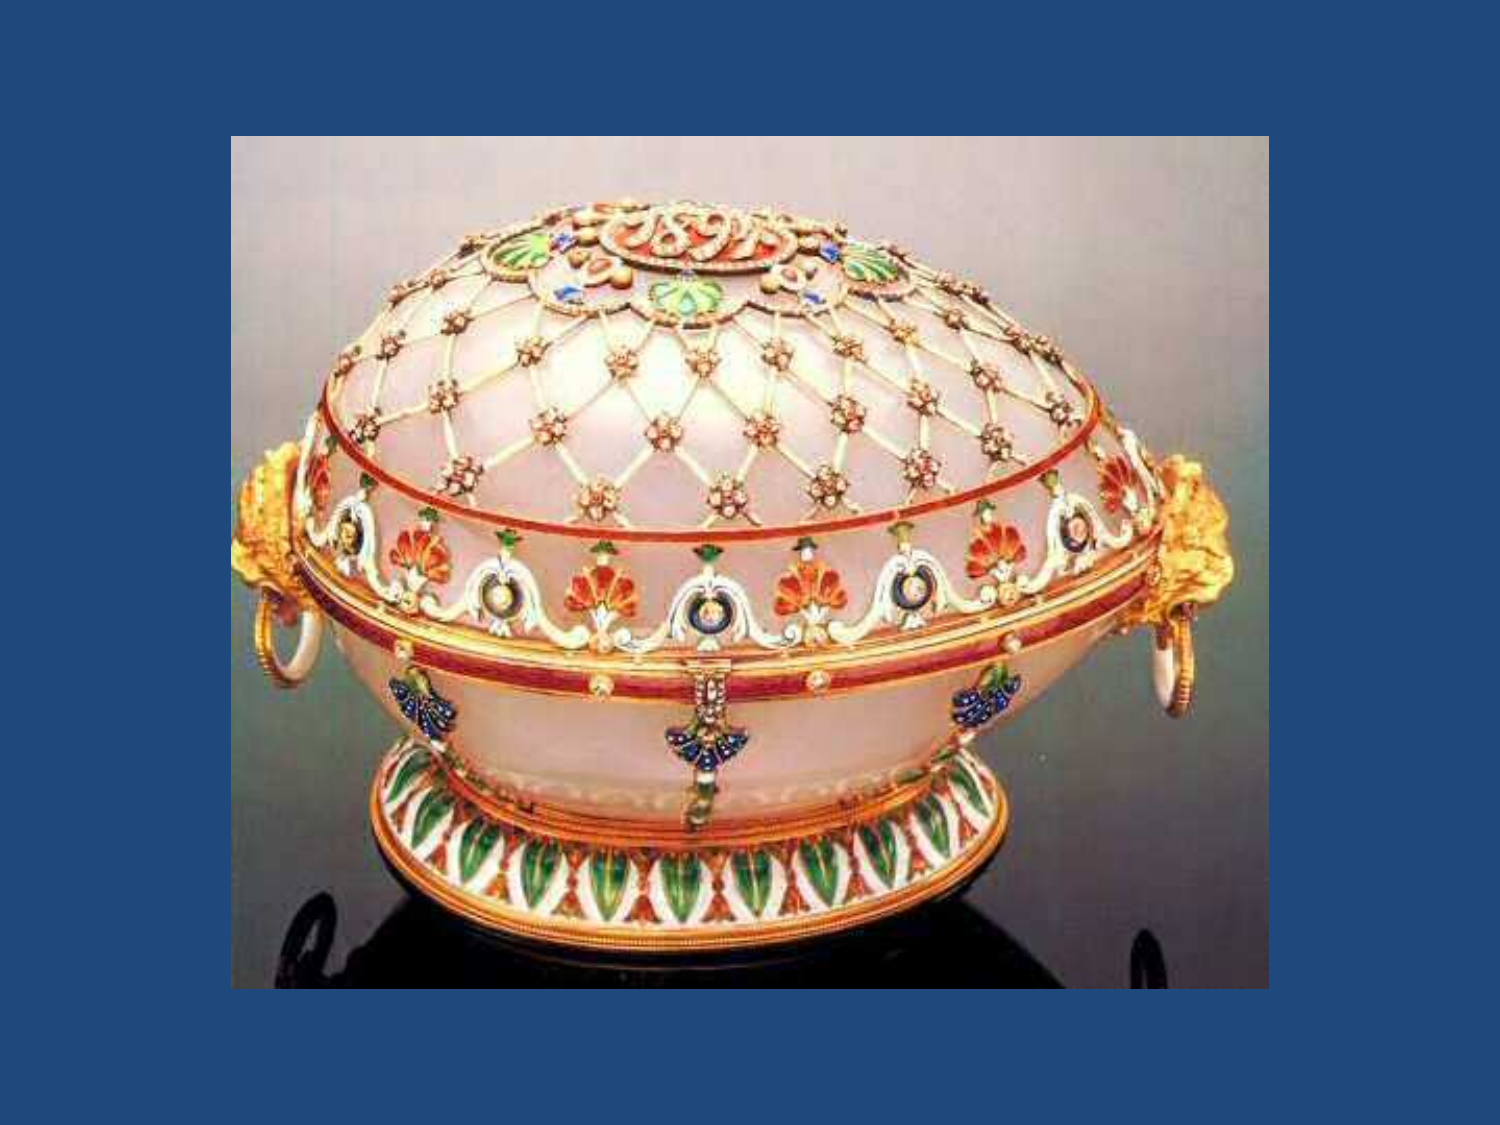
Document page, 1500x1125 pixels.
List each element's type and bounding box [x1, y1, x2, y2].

picture [231, 136, 1269, 989]
